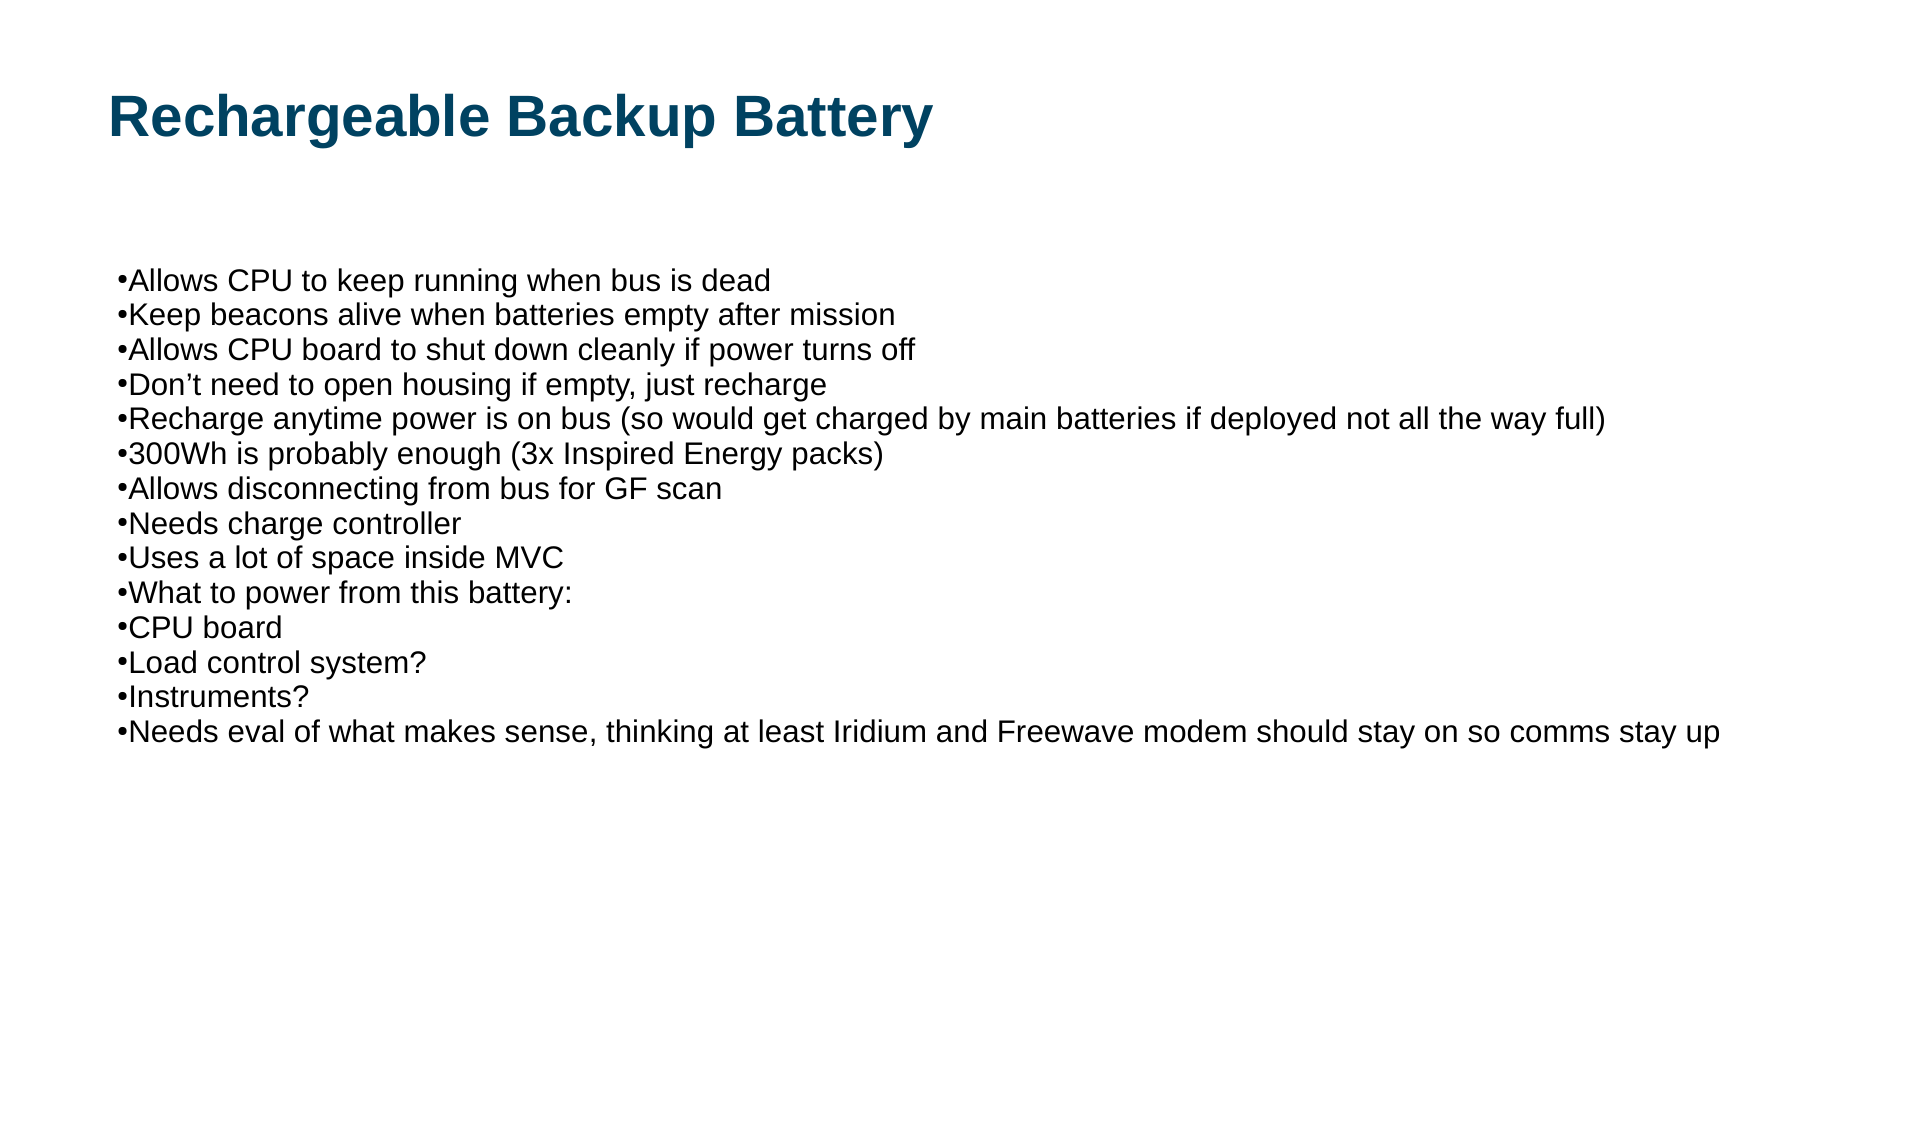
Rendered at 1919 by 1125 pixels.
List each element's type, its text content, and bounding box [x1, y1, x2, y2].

title Rechargeable Backup Battery [93, 59, 1820, 177]
text_box Allows CPU to keep running when bus is dead Keep beacons alive when batteries empty after mission Allows CPU board to shut down cleanly if power turns off Don’t need to open housing if empty, just recharge Recharge anytime power is on bus (so would get charged by main batteries if deployed not all the way full) 300Wh is probably enough (3x Inspired Energy packs) Allows disconnecting from bus for GF scan Needs charge controller Uses a lot of space inside MVC What to power from this battery: CPU board Load control system? Instruments? Needs eval of what makes sense, thinking at least Iridium and Freewave modem should stay on so comms stay up [102, 220, 1840, 757]
